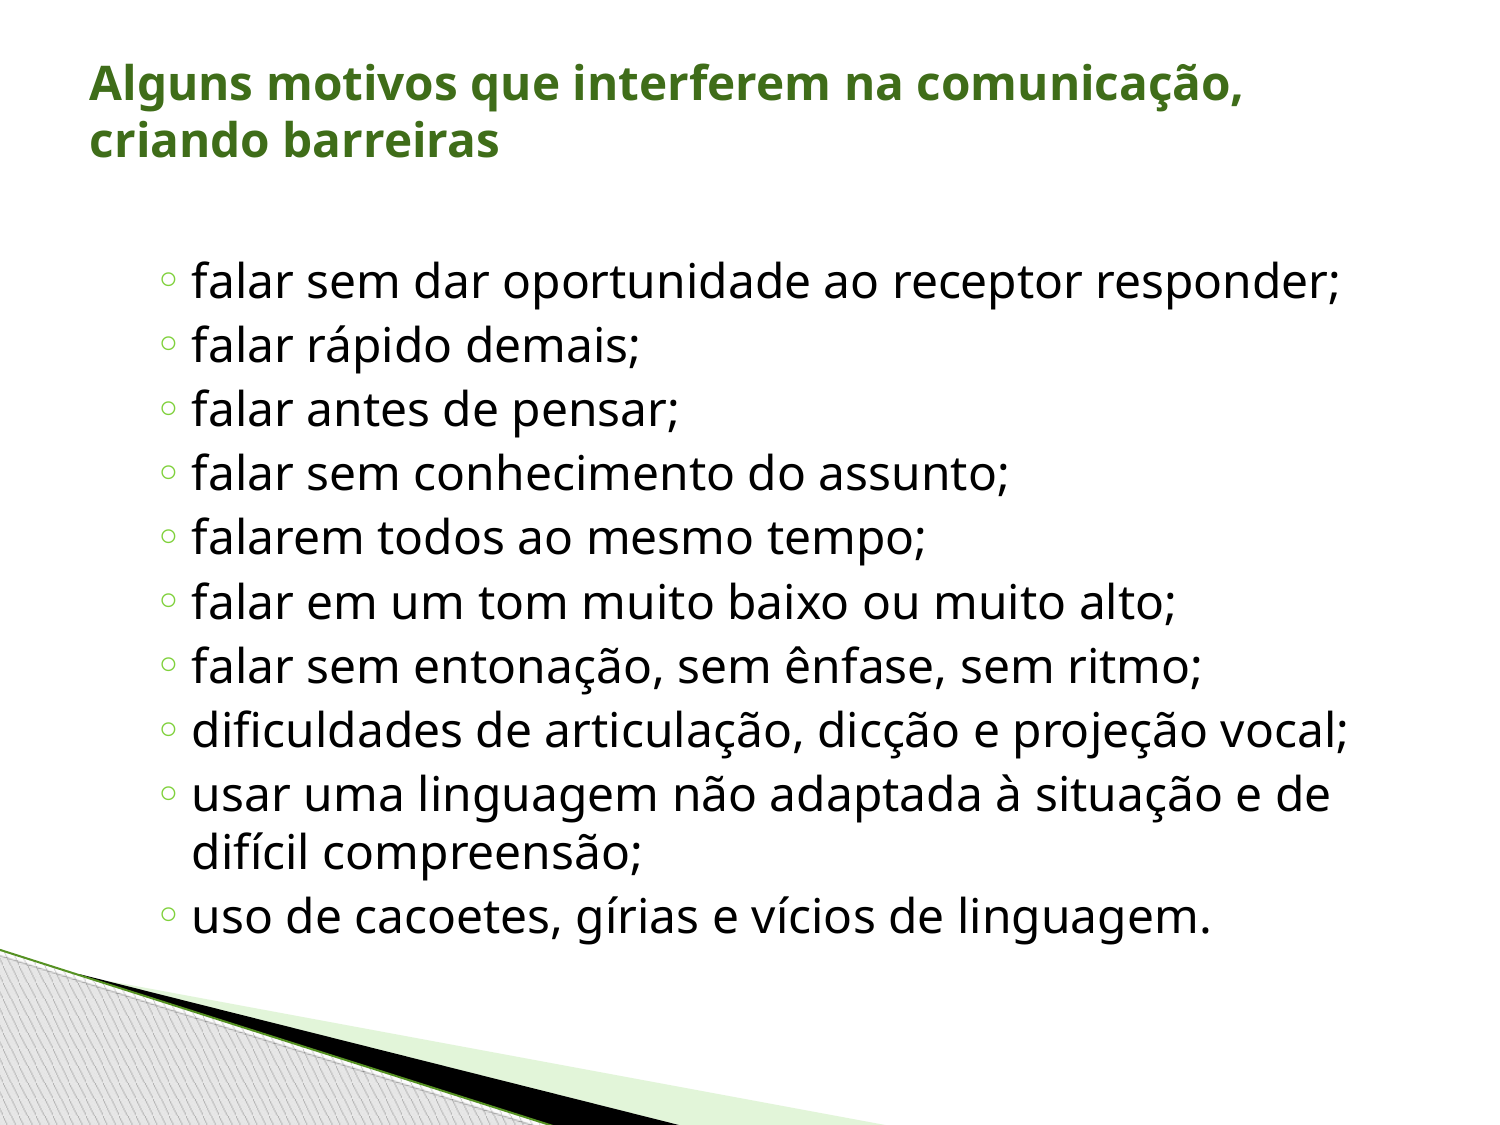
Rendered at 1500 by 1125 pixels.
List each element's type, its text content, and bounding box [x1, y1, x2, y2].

list falar sem dar oportunidade ao receptor responder; falar rápido demais; falar antes de pensar; falar sem conhecimento do assunto; falarem todos ao mesmo tempo; falar em um tom muito baixo ou muito alto; falar sem entonação, sem ênfase, sem ritmo; dificuldades de articulação, dicção e projeção vocal; usar uma linguagem não adaptada à situação e de difícil compreensão; uso de cacoetes, gírias e vícios de linguagem. [75, 243, 1425, 986]
title Alguns motivos que interferem na comunicação, criando barreiras [75, 45, 1425, 233]
